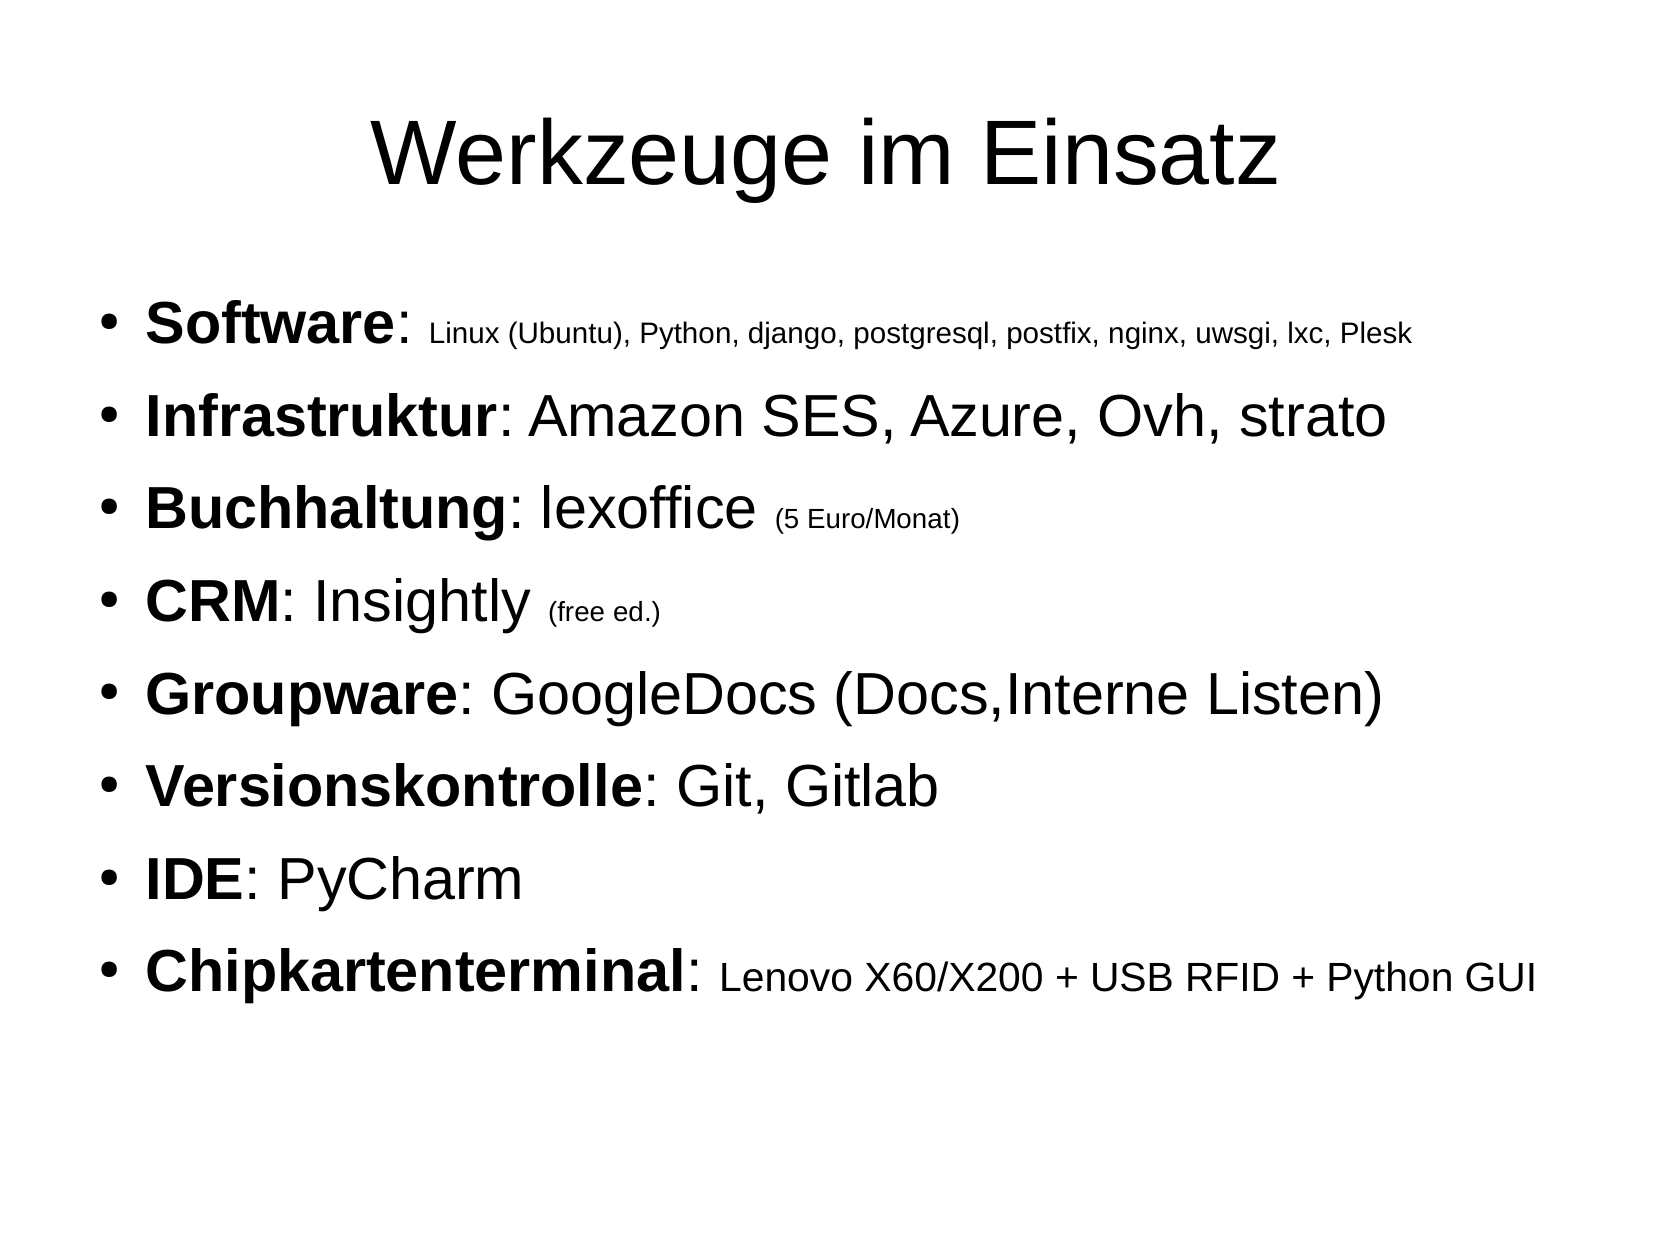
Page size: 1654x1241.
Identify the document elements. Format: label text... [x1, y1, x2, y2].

list Software: Linux (Ubuntu), Python, django, postgresql, postfix, nginx, uwsgi, lxc, Plesk Infrastruktur: Amazon SES, Azure, Ovh, strato Buchhaltung: lexoffice (5 Euro/Monat) CRM: Insightly (free ed.) Groupware: GoogleDocs (Docs,Interne Listen) Versionskontrolle: Git, Gitlab IDE: PyCharm Chipkartenterminal: Lenovo X60/X200 + USB RFID + Python GUI [82, 290, 1571, 1010]
title Werkzeuge im Einsatz [82, 49, 1571, 257]
